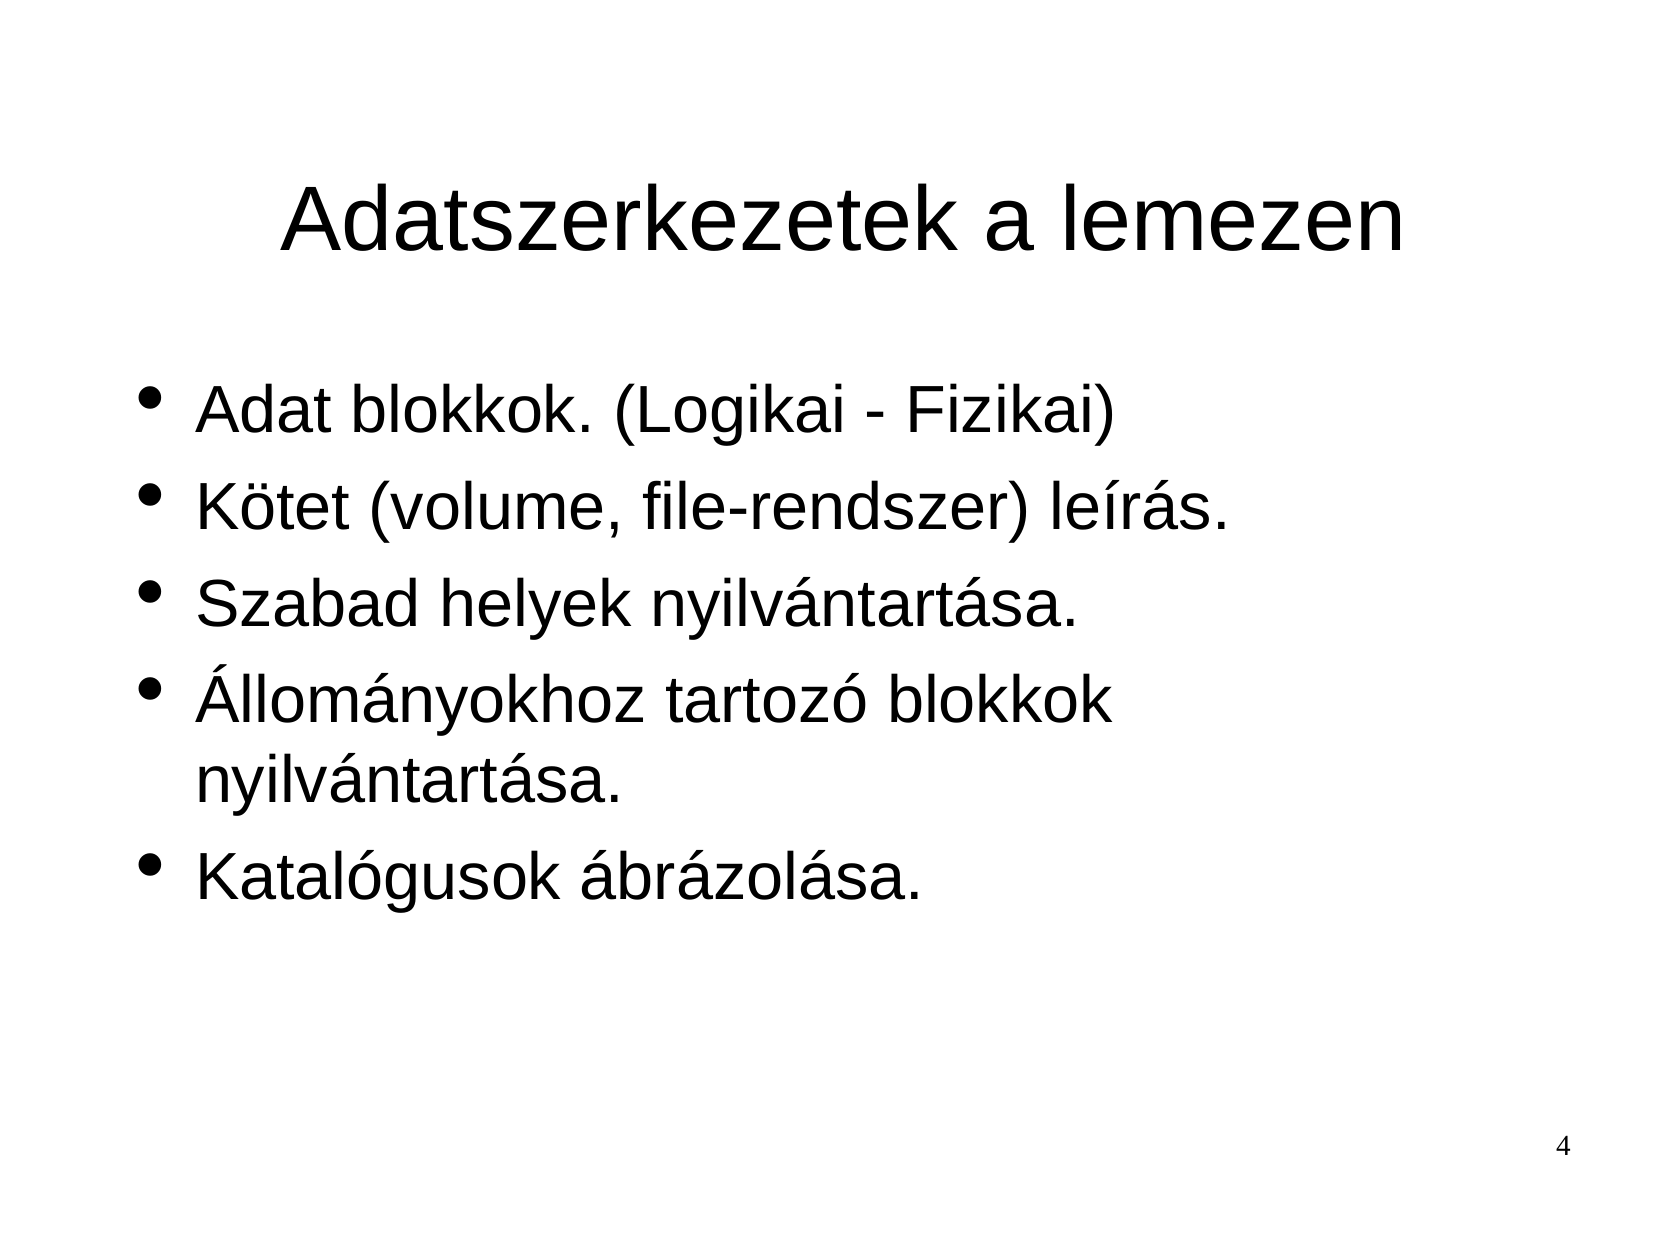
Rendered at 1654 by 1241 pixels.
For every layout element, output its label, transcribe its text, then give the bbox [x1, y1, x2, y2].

list Adat blokkok. (Logikai - Fizikai) Kötet (volume, file-rendszer) leírás. Szabad helyek nyilvántartása. Állományokhoz tartozó blokkok nyilvántartása. Katalógusok ábrázolása. [124, 358, 1530, 1103]
title Adatszerkezetek a lemezen [124, 110, 1530, 317]
